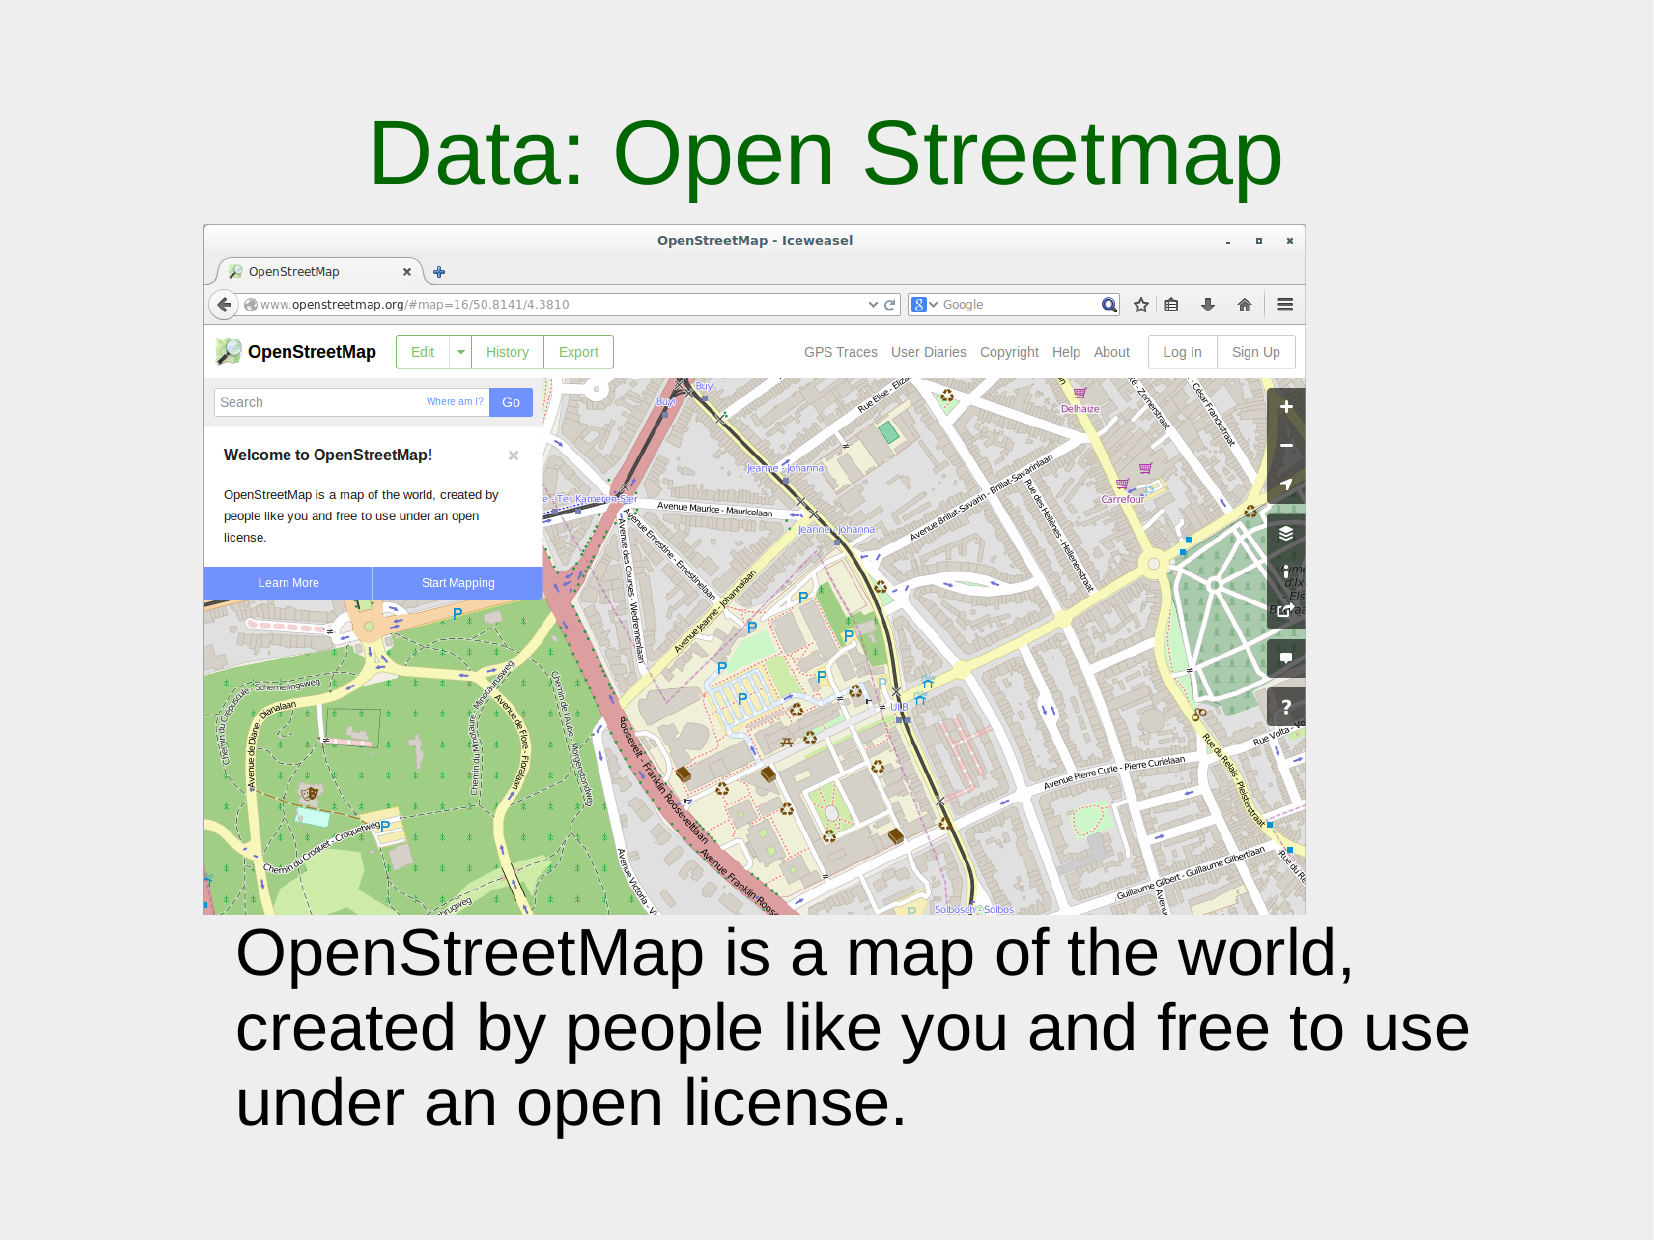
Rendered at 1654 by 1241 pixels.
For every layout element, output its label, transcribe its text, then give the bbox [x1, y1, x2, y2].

picture [203, 257, 1306, 915]
title Data: Open Streetmap [82, 49, 1571, 257]
list OpenStreetMap is a map of the world, created by people like you and free to use under an open license. [165, 915, 1571, 1145]
